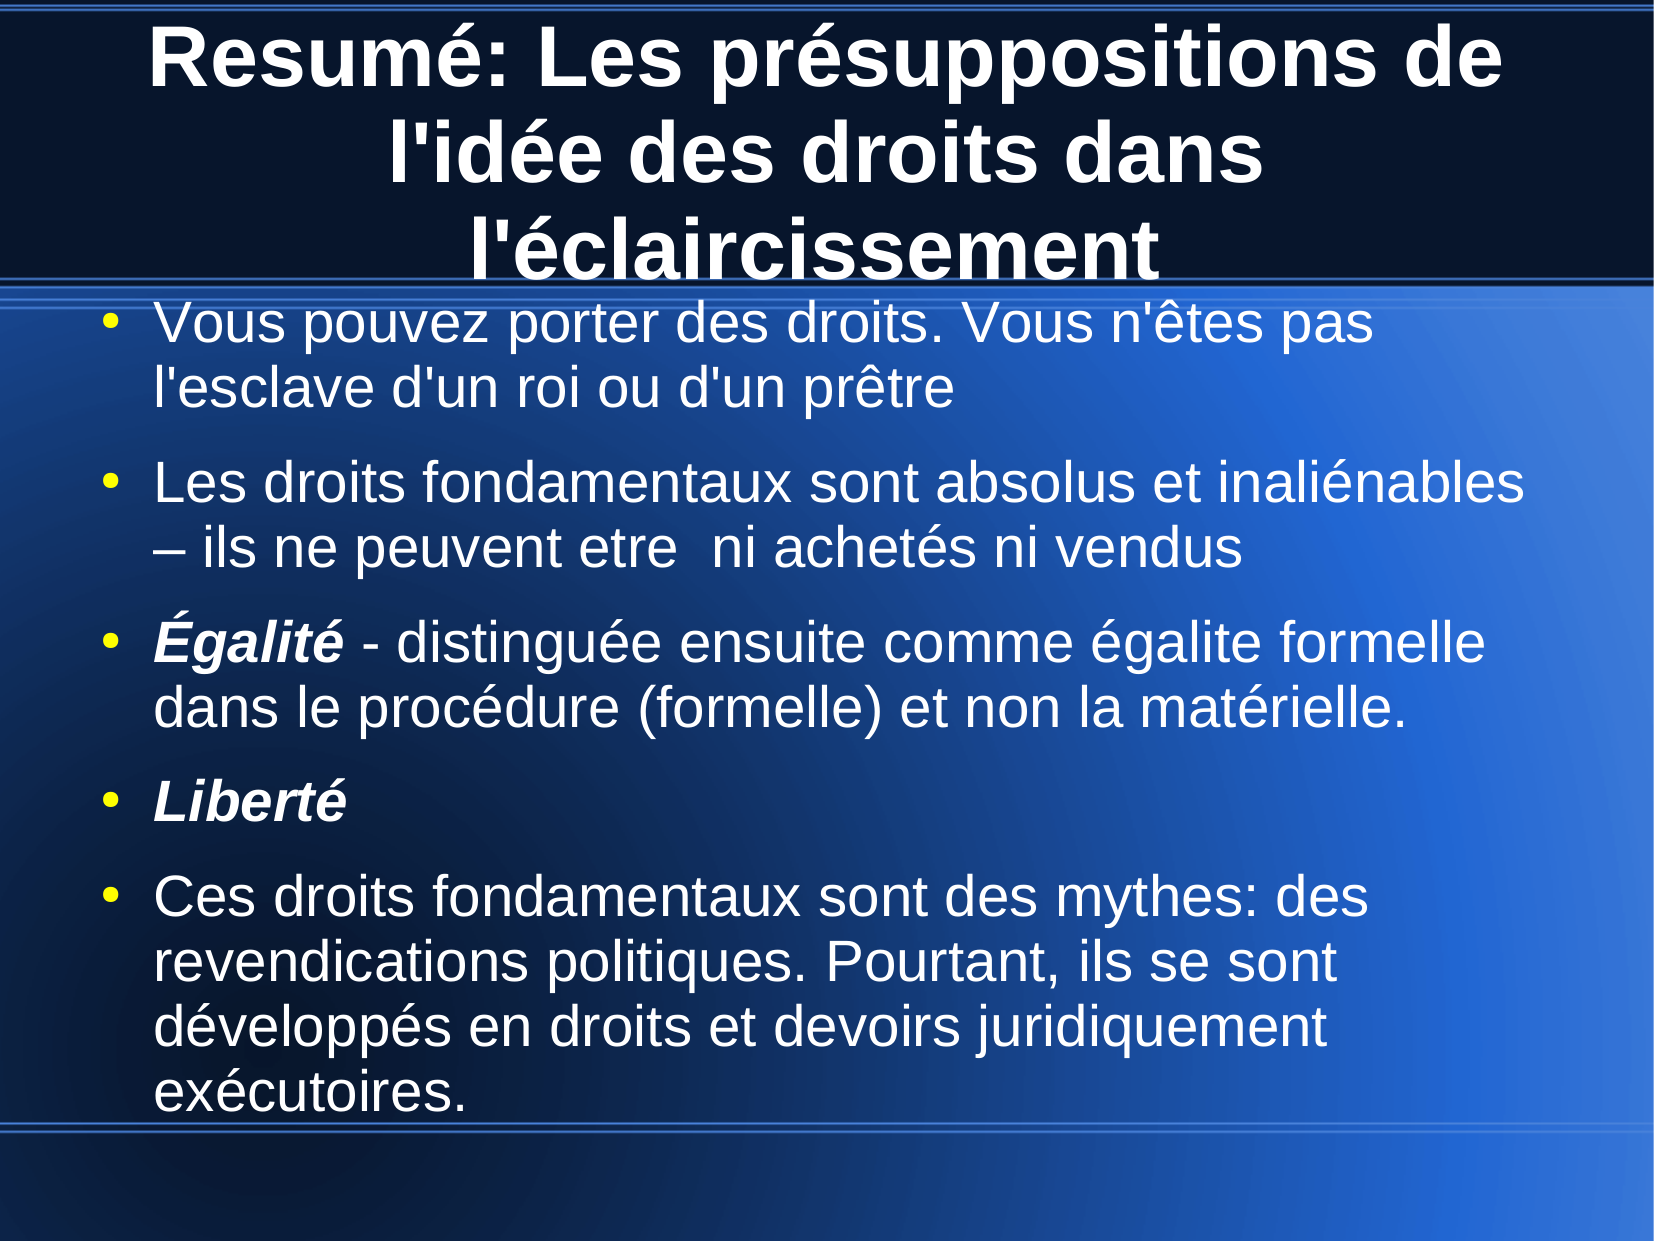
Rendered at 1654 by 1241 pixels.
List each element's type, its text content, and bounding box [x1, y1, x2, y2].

list Vous pouvez porter des droits. Vous n'êtes pas l'esclave d'un roi ou d'un prêtre Les droits fondamentaux sont absolus et inaliénables – ils ne peuvent etre ni achetés ni vendus Égalité - distinguée ensuite comme égalite formelle dans le procédure (formelle) et non la matérielle. Liberté Ces droits fondamentaux sont des mythes: des revendications politiques. Pourtant, ils se sont développés en droits et devoirs juridiquement exécutoires. [82, 290, 1571, 1156]
title Resumé: Les présuppositions de l'idée des droits dans l'éclaircissement [82, 8, 1571, 290]
picture [0, 0, 1654, 1241]
